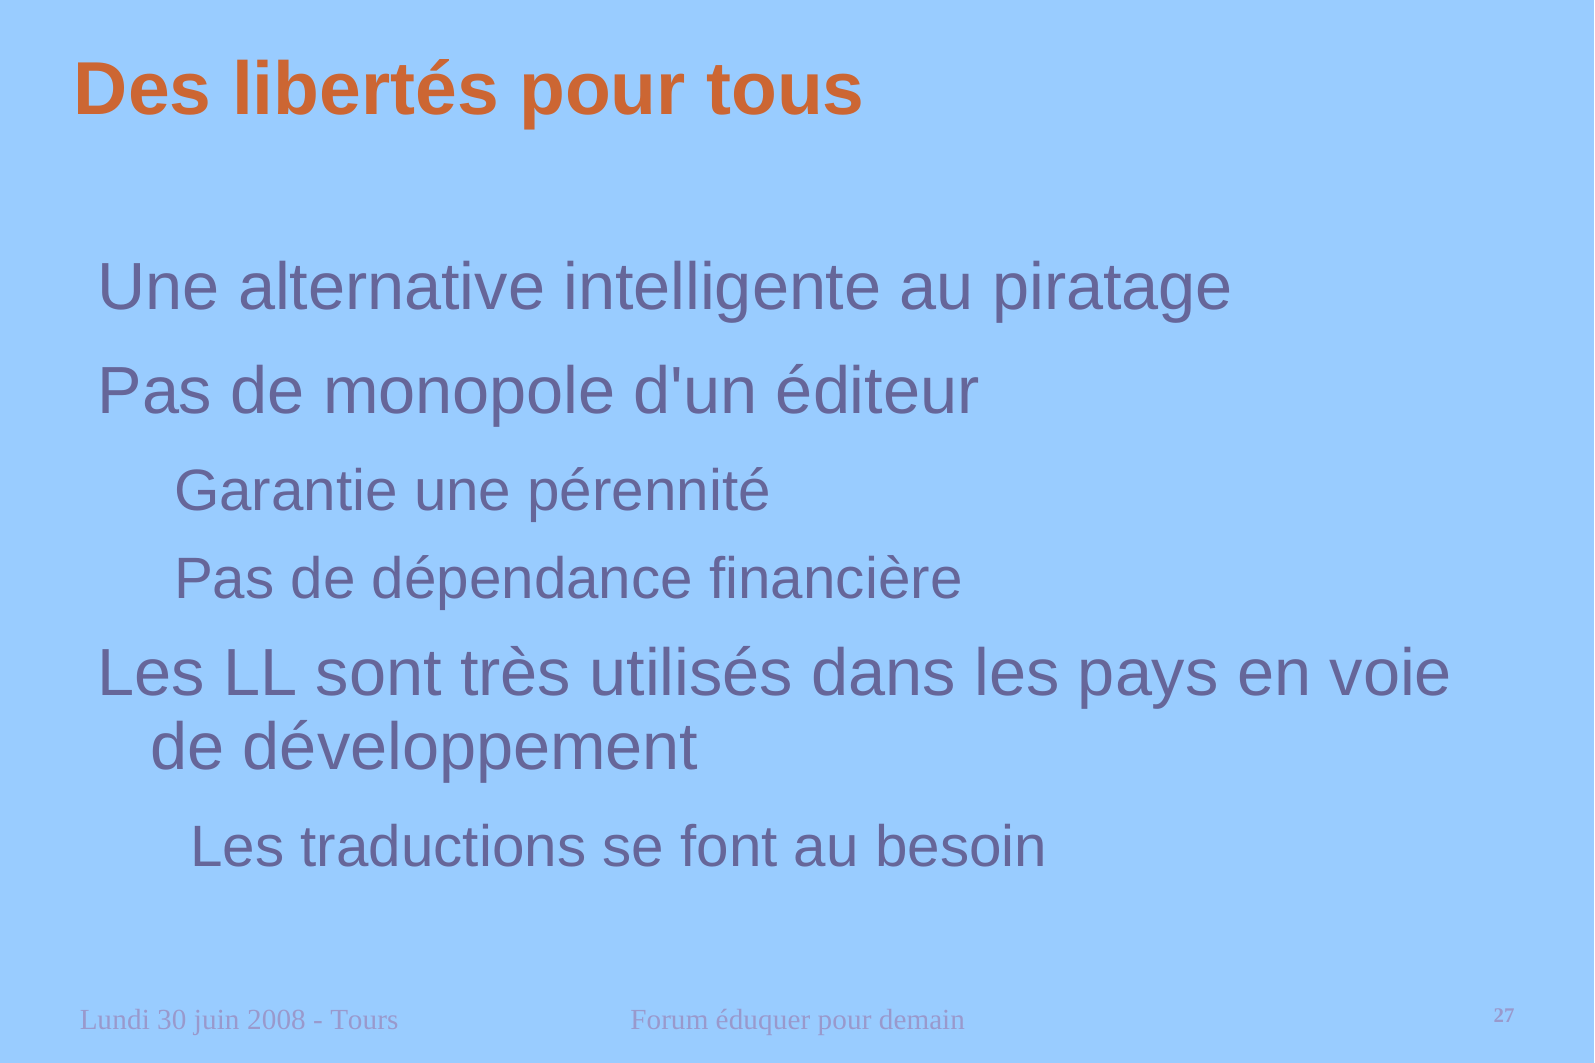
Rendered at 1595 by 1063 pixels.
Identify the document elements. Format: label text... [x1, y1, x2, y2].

title Des libertés pour tous [74, 7, 1510, 171]
list Une alternative intelligente au piratage Pas de monopole d'un éditeur Garantie une pérennité Pas de dépendance financière Les LL sont très utilisés dans les pays en voie de développement Les traductions se font au besoin [79, 248, 1515, 968]
